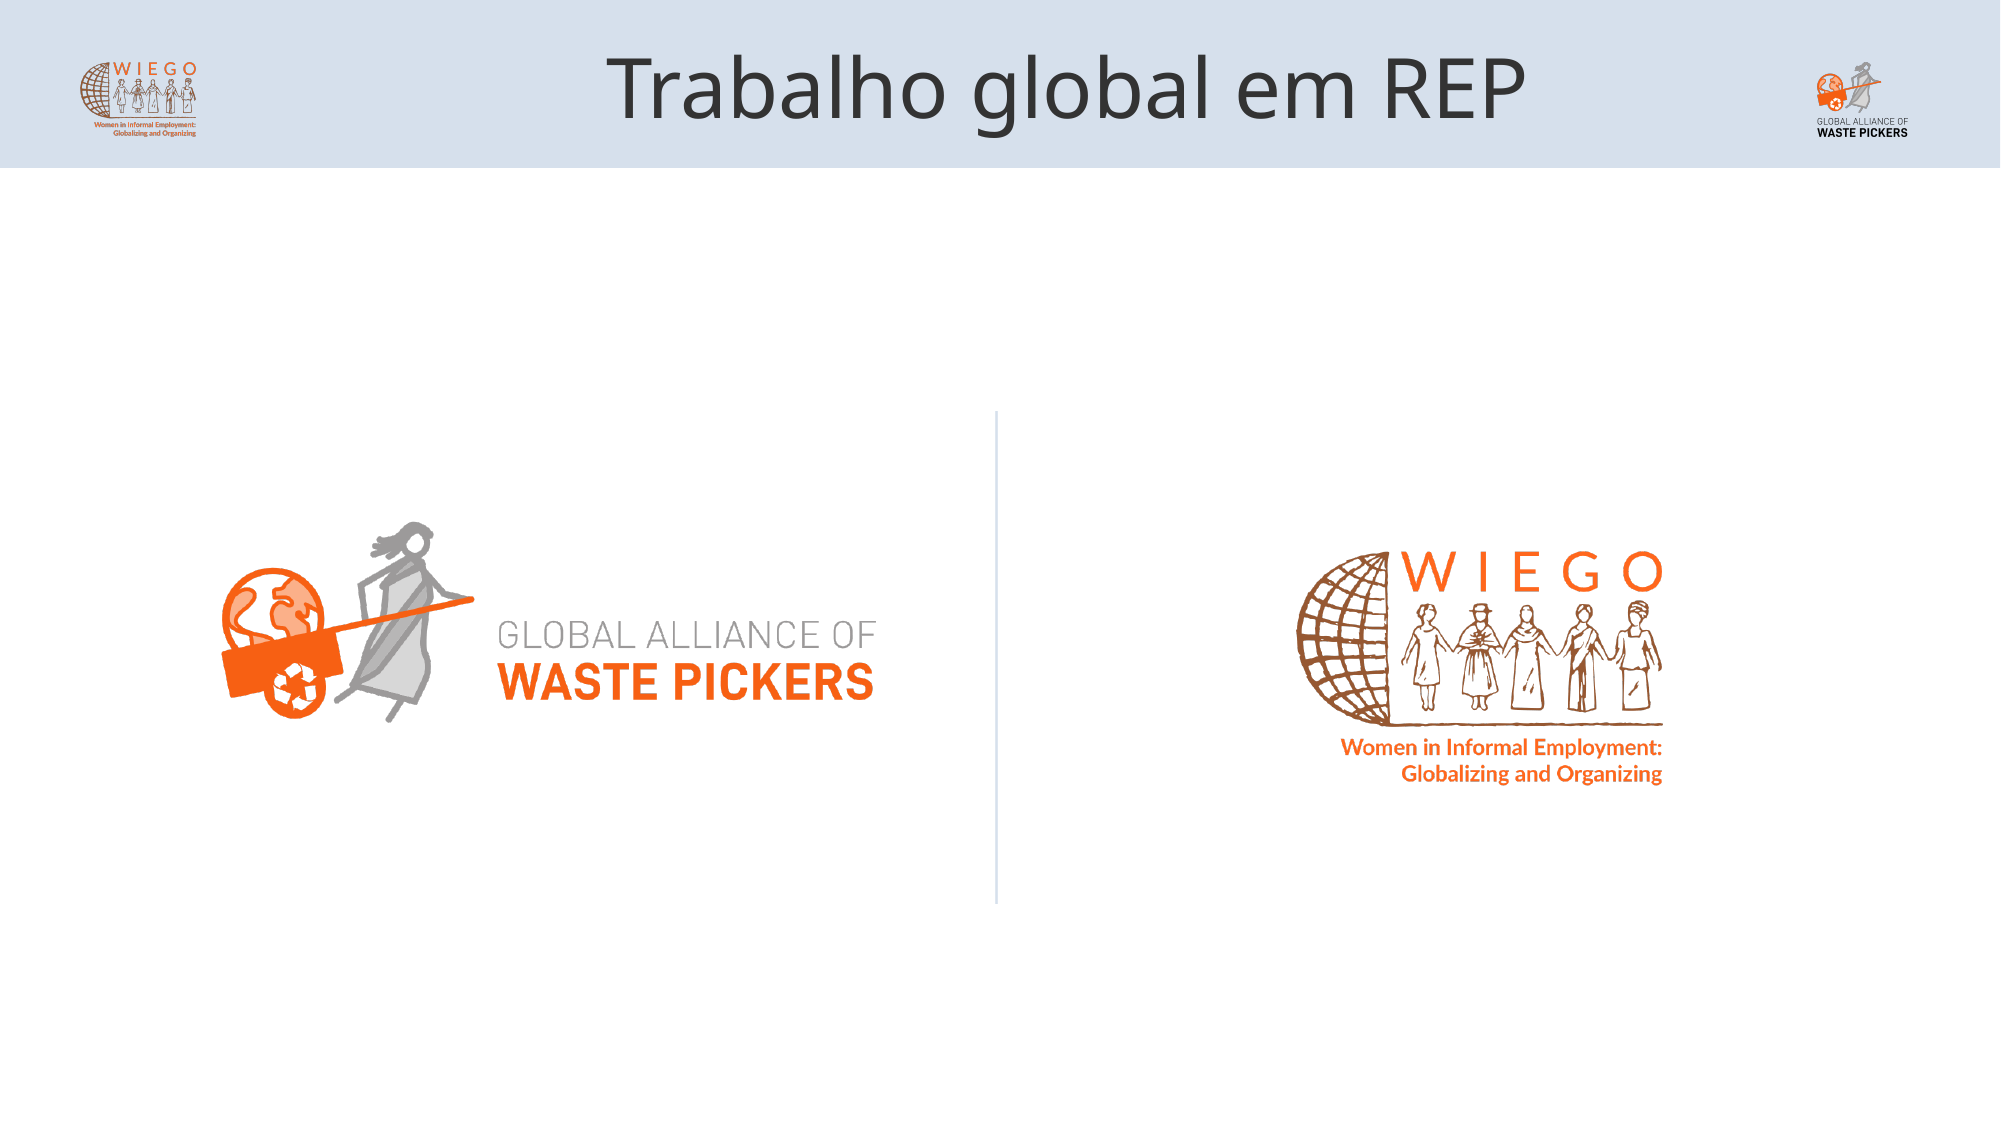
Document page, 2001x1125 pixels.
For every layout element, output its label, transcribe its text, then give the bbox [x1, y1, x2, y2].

text_box Trabalho global em REP [504, 27, 1632, 144]
picture [1817, 62, 1908, 137]
picture [80, 62, 196, 137]
picture [221, 411, 1663, 905]
